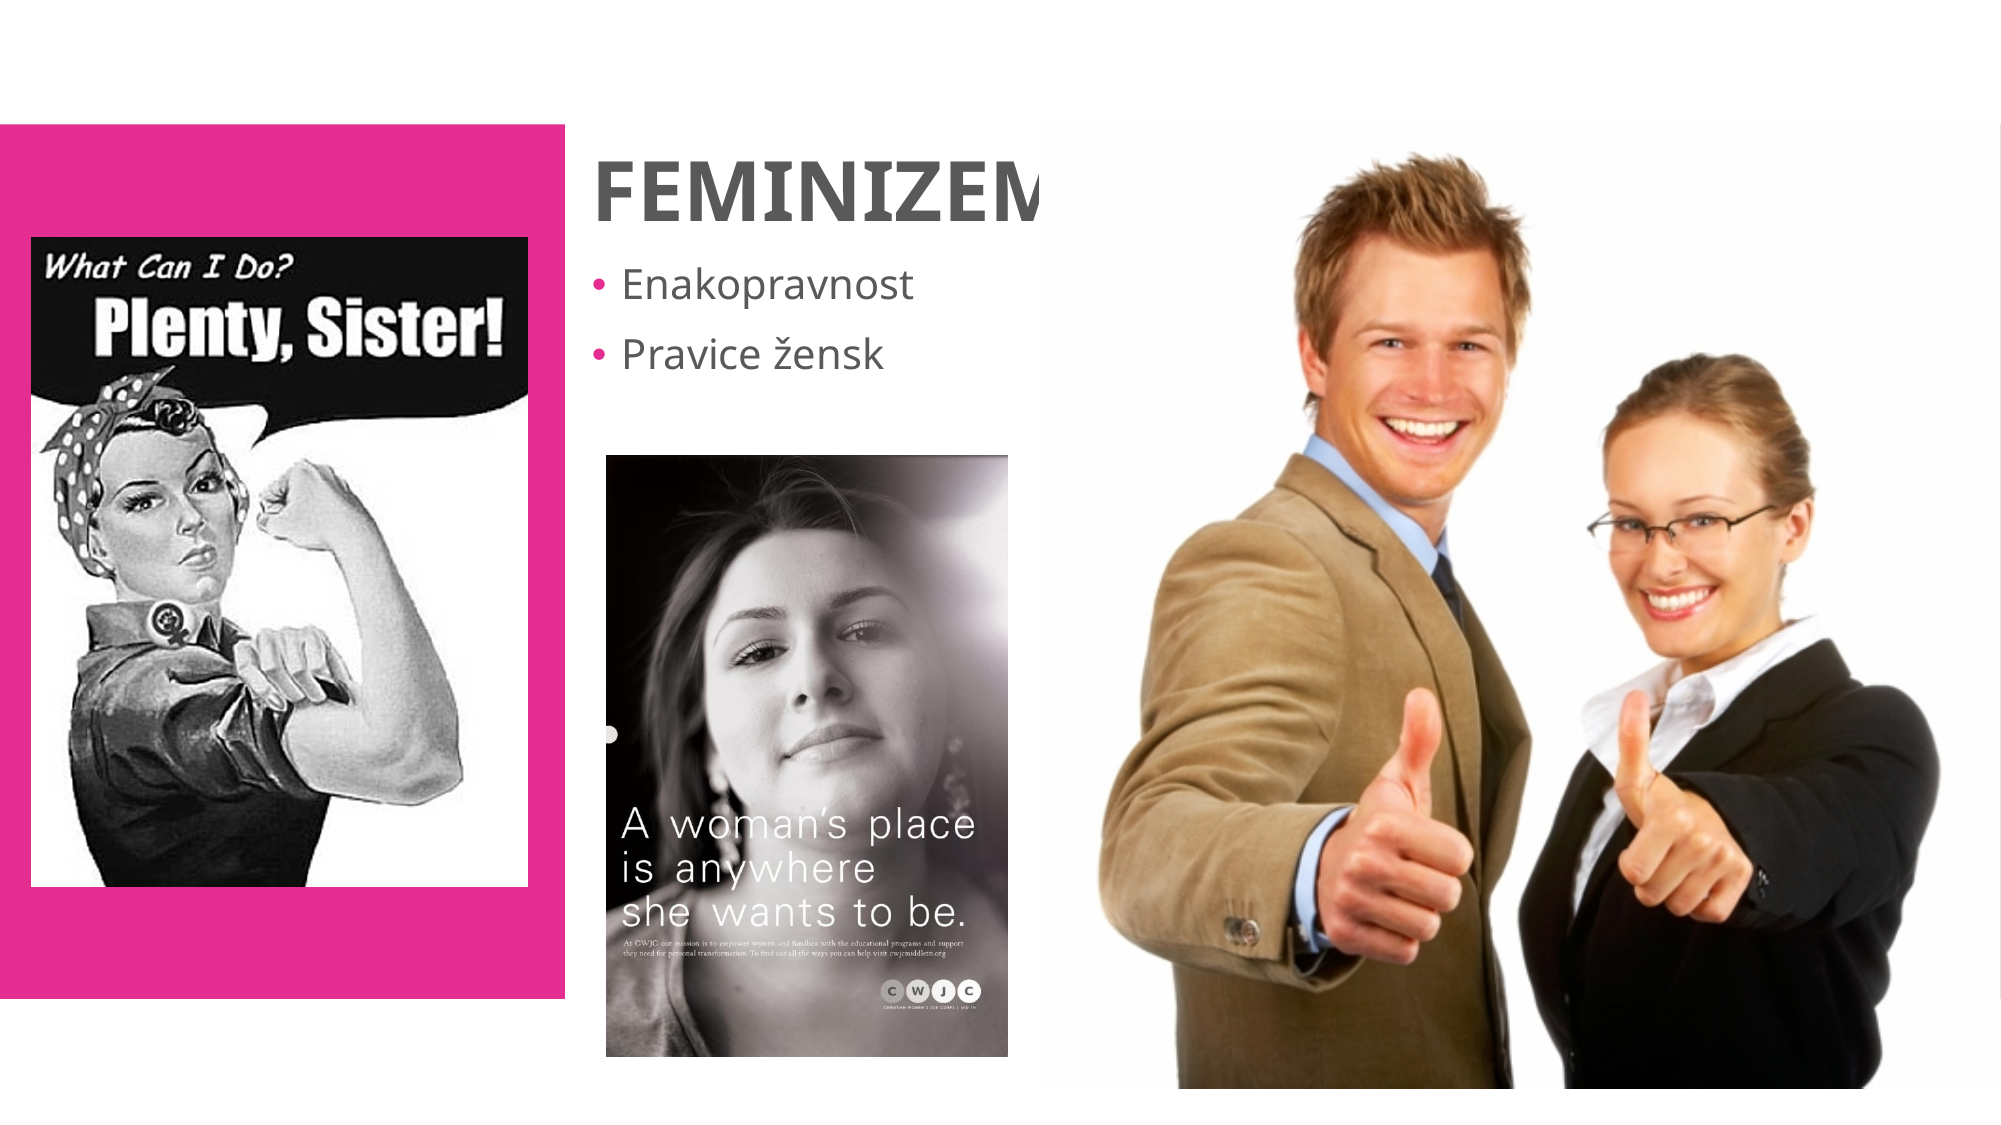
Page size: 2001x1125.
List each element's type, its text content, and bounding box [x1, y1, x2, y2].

picture [606, 455, 1008, 1057]
picture [31, 237, 528, 887]
list FEMINIZEM Enakopravnost Pravice žensk [576, 141, 1039, 982]
picture [1039, 124, 2000, 1090]
